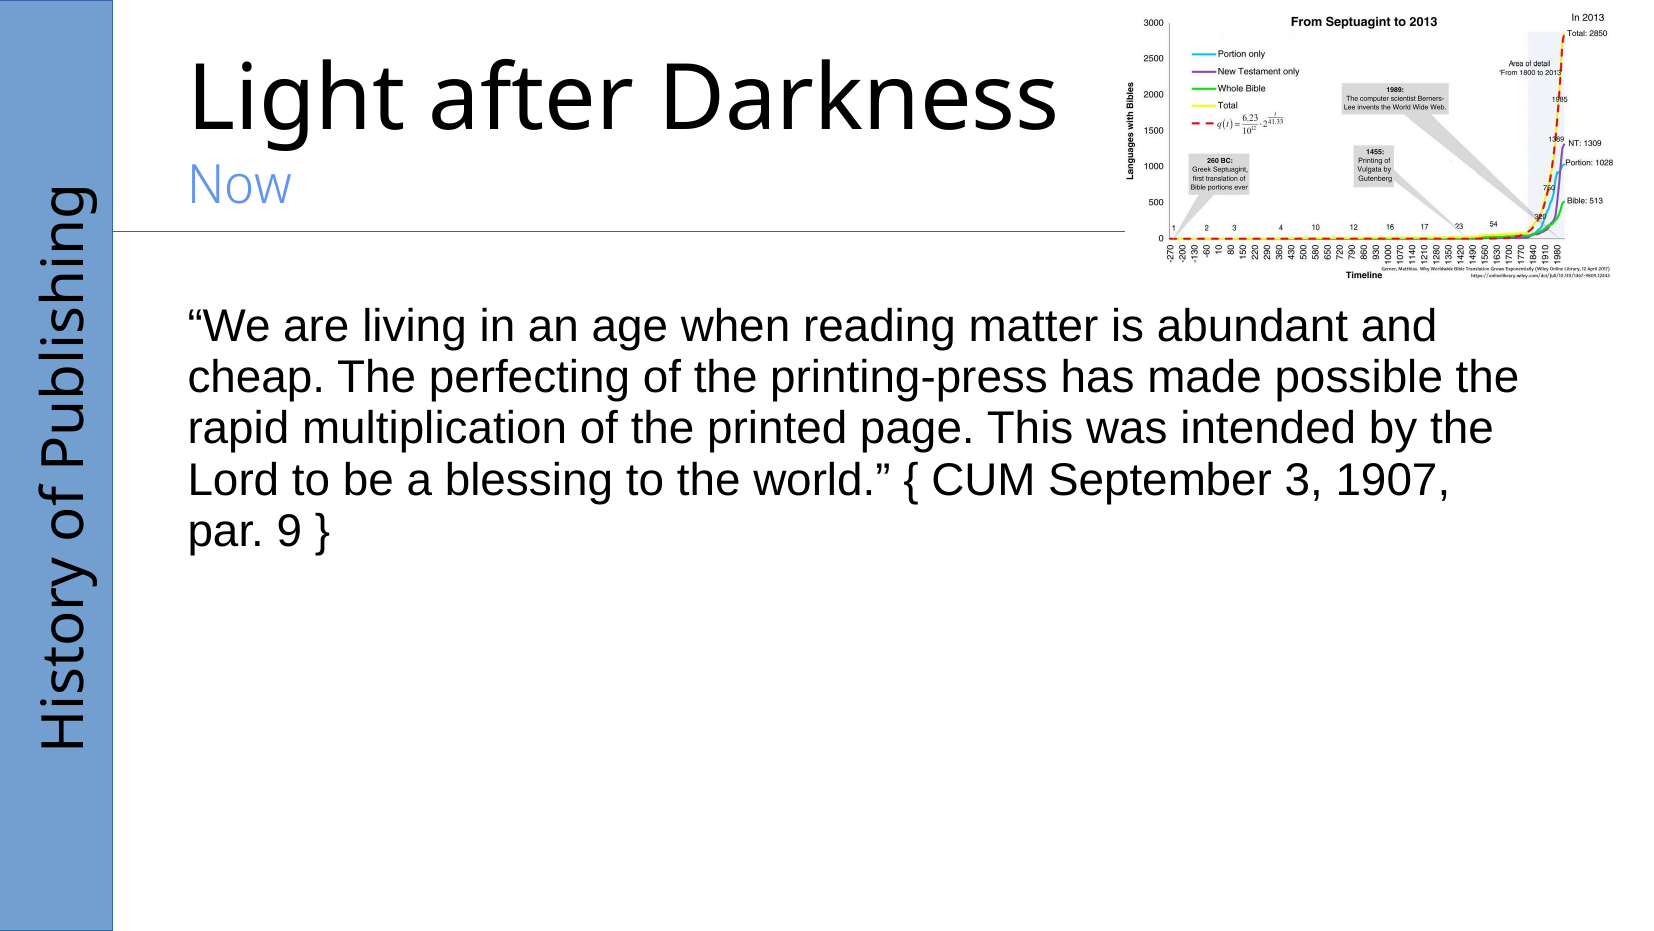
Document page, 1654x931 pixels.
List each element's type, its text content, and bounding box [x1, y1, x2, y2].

text_box History of Publishing [13, 37, 105, 901]
title Light after Darkness [187, 33, 1125, 125]
text_box [0, 0, 113, 931]
title Now [187, 232, 1125, 239]
text_box “We are living in an age when reading matter is abundant and cheap. The perfecting of the printing-press has made possible the rapid multiplication of the printed page. This was intended by the Lord to be a blessing to the world.” { CUM September 3, 1907, par. 9 } [187, 300, 1538, 804]
picture [1125, 12, 1613, 280]
title Now [187, 125, 1125, 231]
